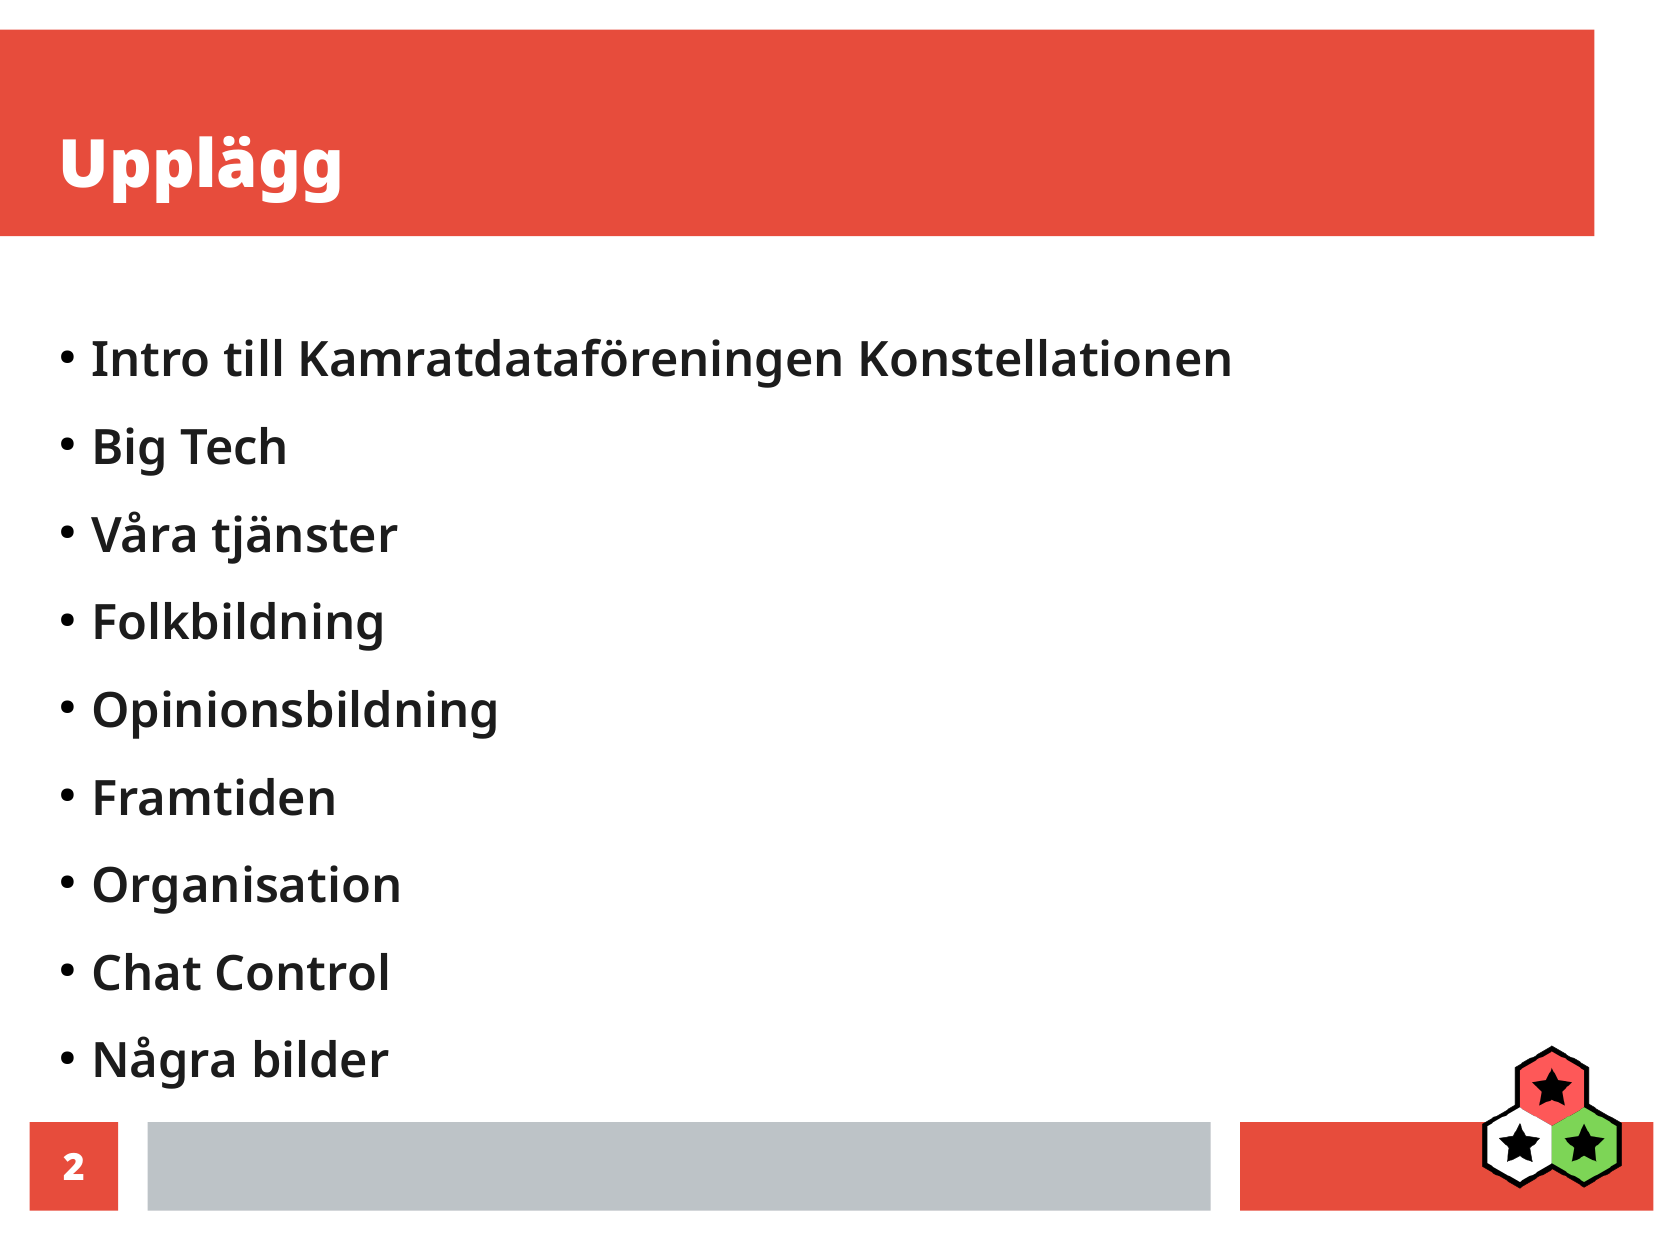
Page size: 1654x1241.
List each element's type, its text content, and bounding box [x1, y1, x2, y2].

list Intro till Kamratdataföreningen Konstellationen Big Tech Våra tjänster Folkbildning Opinionsbildning Framtiden Organisation Chat Control Några bilder [59, 324, 1565, 1093]
picture [1463, 1028, 1640, 1205]
title Upplägg [59, 59, 1595, 207]
